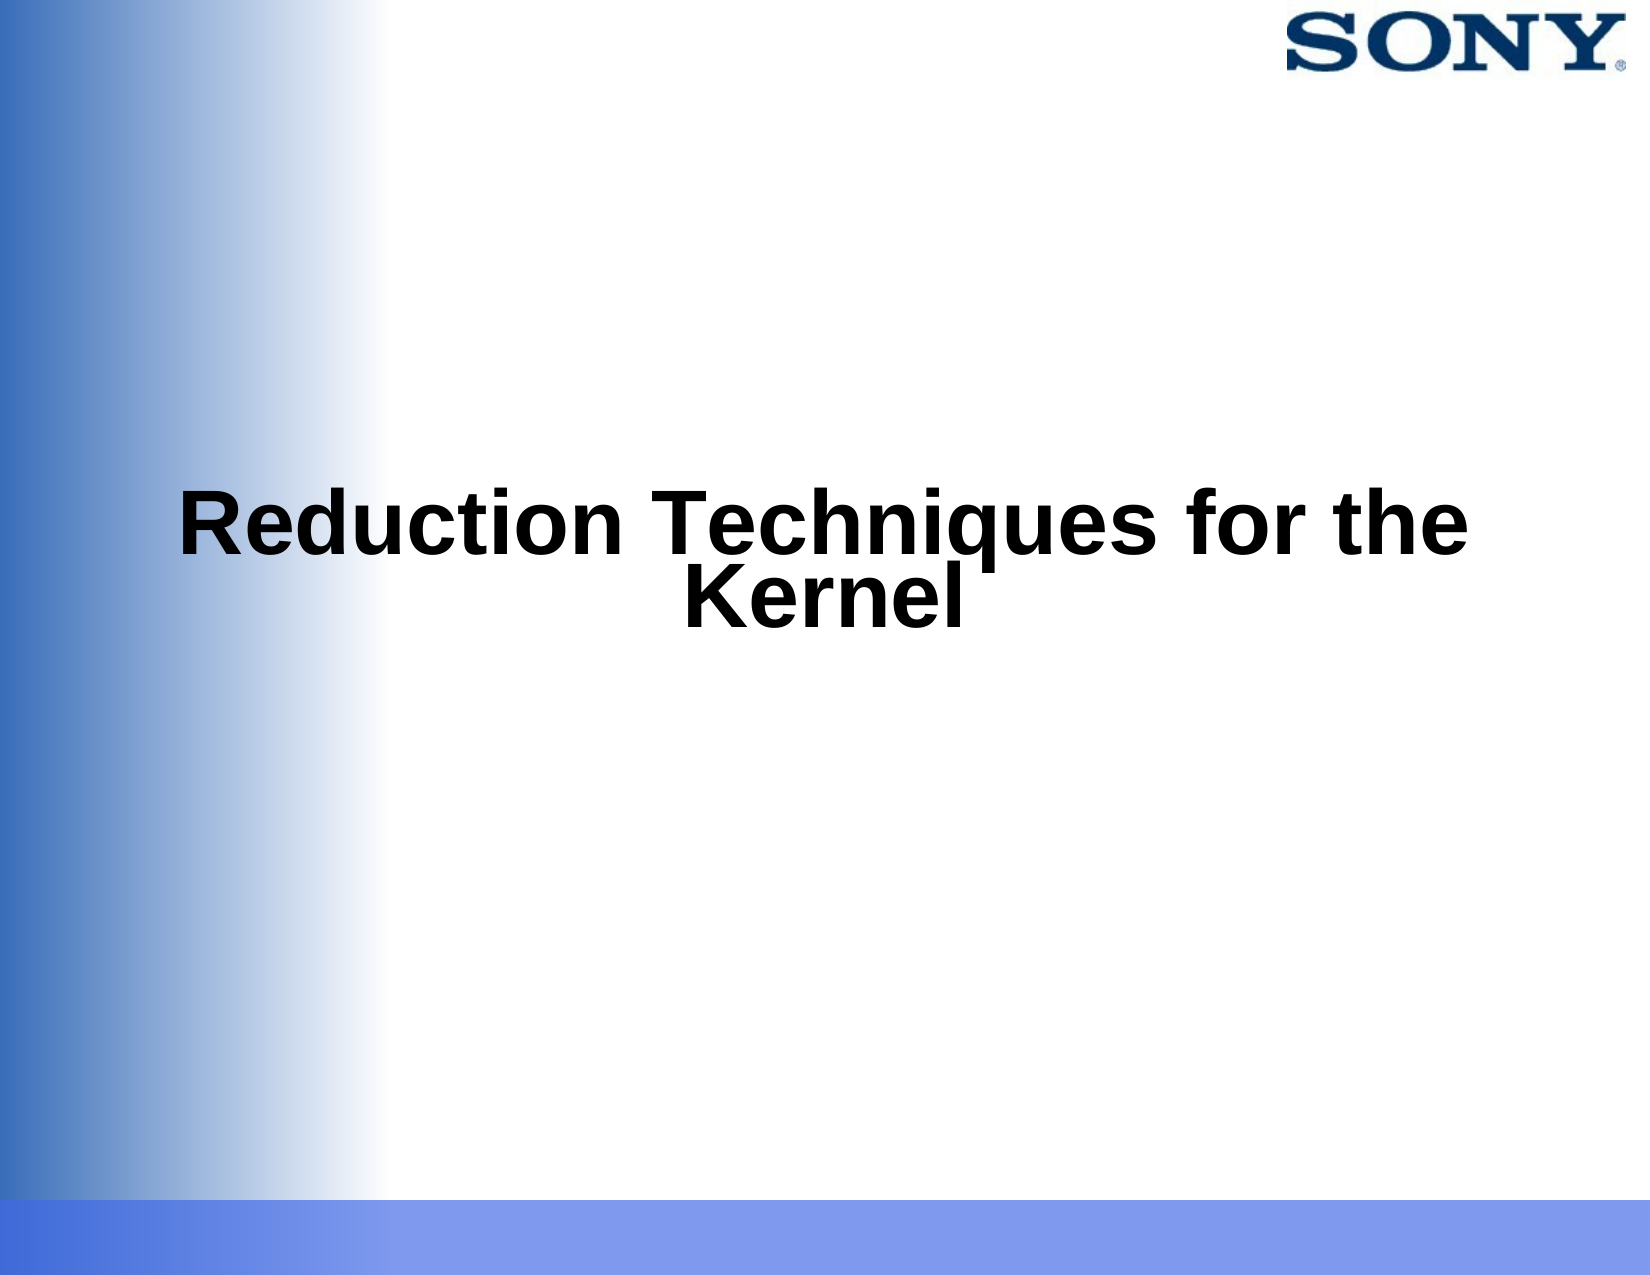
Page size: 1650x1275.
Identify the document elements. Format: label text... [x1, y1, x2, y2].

picture [1287, 0, 1626, 80]
title Reduction Techniques for the Kernel [123, 396, 1527, 670]
